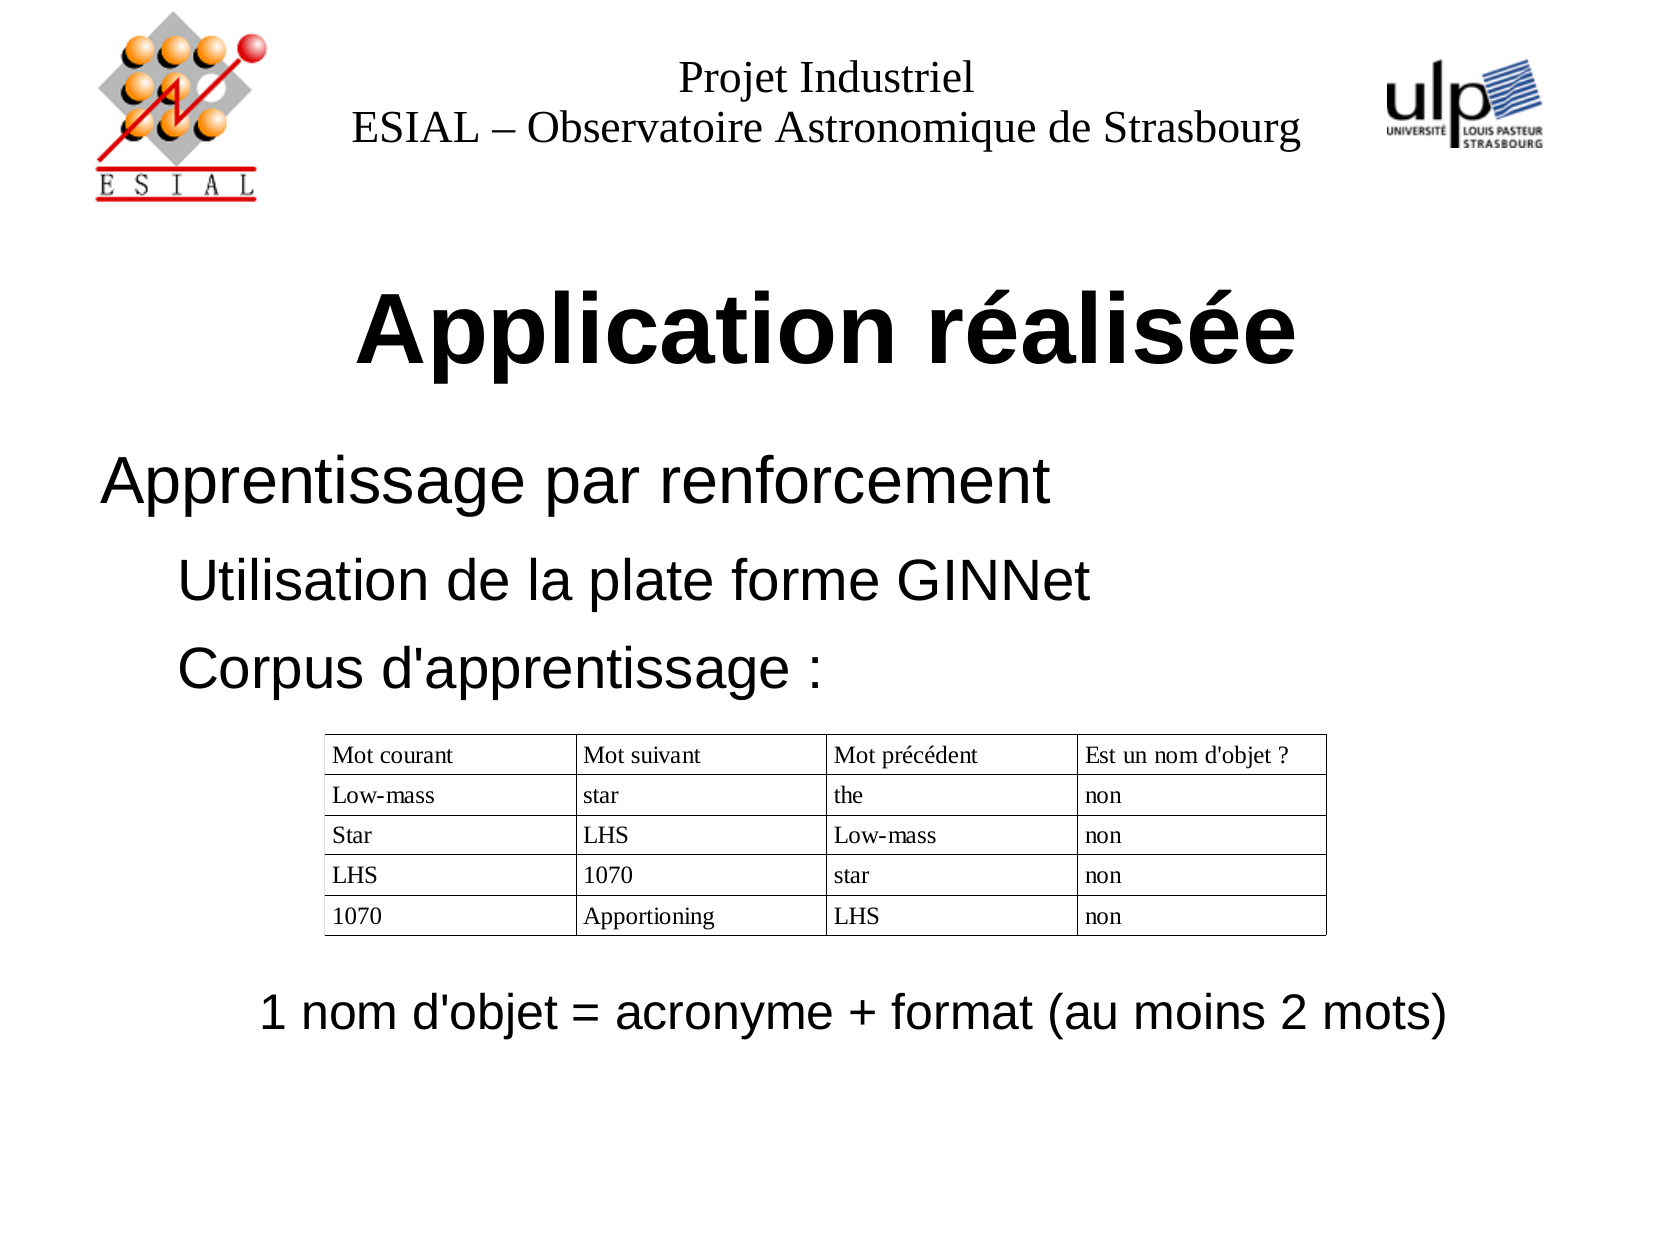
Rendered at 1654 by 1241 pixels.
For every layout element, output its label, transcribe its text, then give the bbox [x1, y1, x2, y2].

chart [324, 733, 1328, 945]
picture [88, 6, 273, 49]
text_box Application réalisée [265, 265, 1388, 414]
list Apprentissage par renforcement Utilisation de la plate forme GINNet Corpus d'apprentissage : 1 nom d'objet = acronyme + format (au moins 2 mots) [82, 442, 1571, 1123]
title Projet Industriel ESIAL – Observatoire Astronomique de Strasbourg [82, 49, 1571, 257]
